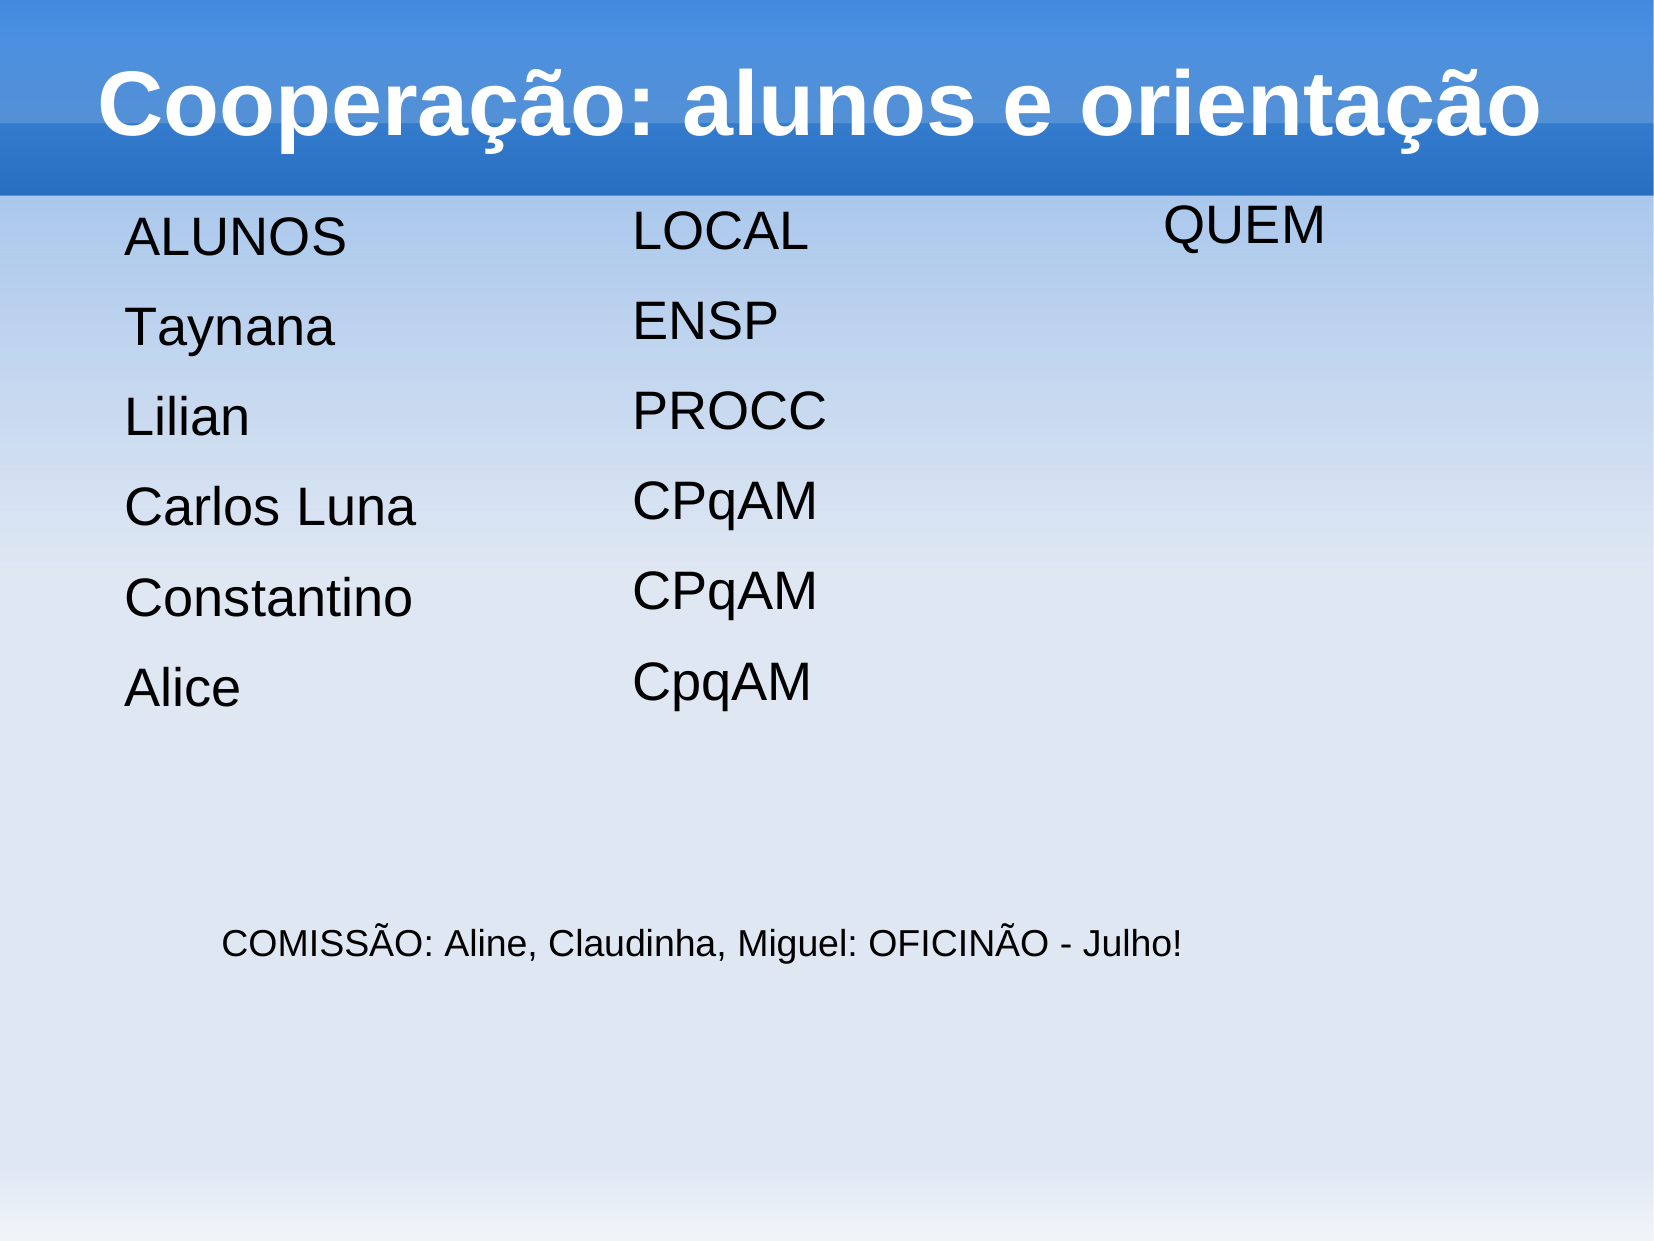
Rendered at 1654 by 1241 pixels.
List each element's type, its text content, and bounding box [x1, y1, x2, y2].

list ALUNOS Taynana Lilian Carlos Luna Constantino Alice [106, 206, 591, 827]
list QUEM [1145, 195, 1631, 903]
title Cooperação: alunos e orientação [76, 0, 1565, 208]
list LOCAL ENSP PROCC CPqAM CPqAM CpqAM [614, 200, 1099, 909]
picture [0, 0, 1654, 1241]
text_box COMISSÃO: Aline, Claudinha, Miguel: OFICINÃO - Julho! [206, 915, 1198, 973]
